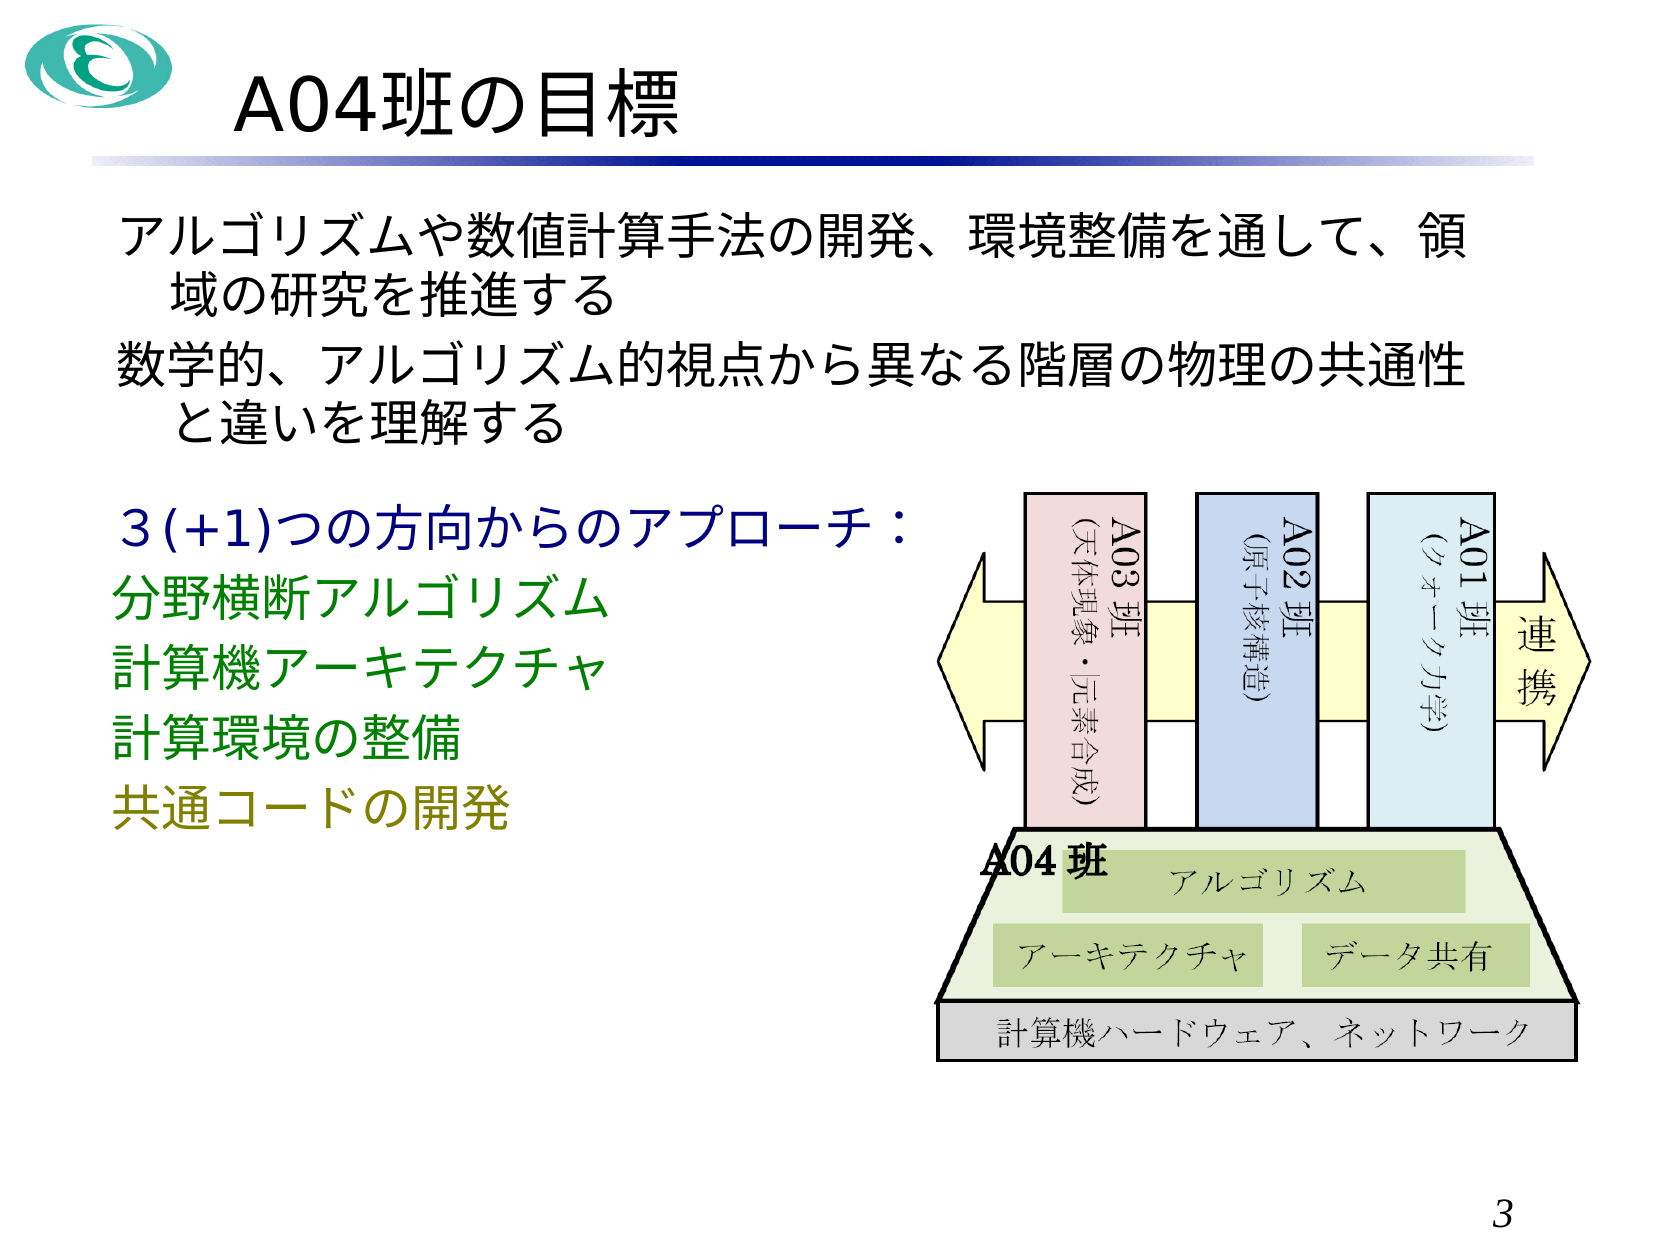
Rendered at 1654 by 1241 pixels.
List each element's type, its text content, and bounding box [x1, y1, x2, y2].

picture [19, 16, 178, 116]
list アルゴリズムや数値計算手法の開発、環境整備を通して、領域の研究を推進する 数学的、アルゴリズム的視点から異なる階層の物理の共通性と違いを理解する [98, 208, 1494, 499]
picture [925, 465, 1598, 1070]
picture [1338, 156, 1534, 166]
picture [92, 156, 233, 166]
title A04班の目標 [233, 1, 1338, 208]
list ３(+1)つの方向からのアプローチ： 分野横断アルゴリズム 計算機アーキテクチャ 計算環境の整備 共通コードの開発 [93, 499, 925, 1050]
